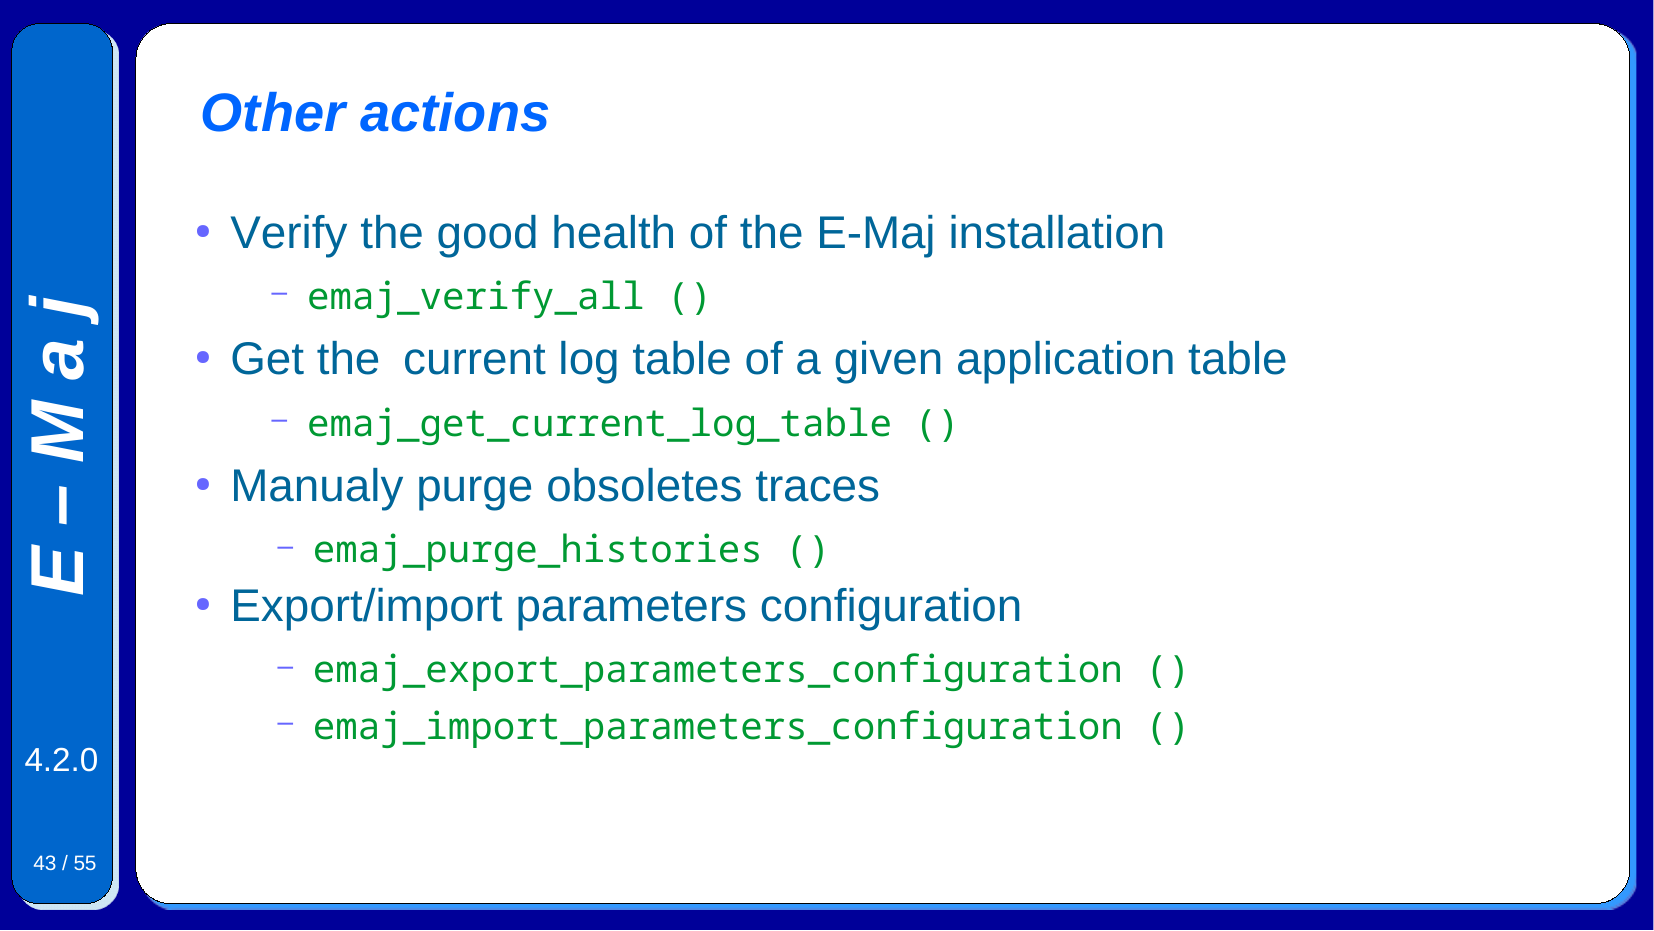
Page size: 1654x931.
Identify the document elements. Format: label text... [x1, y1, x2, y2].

list Verify the good health of the E-Maj installation emaj_verify_all () Get the current log table of a given application table emaj_get_current_log_table () Manualy purge obsoletes traces emaj_purge_histories () Export/import parameters configuration emaj_export_parameters_configuration () emaj_import_parameters_configuration () [177, 206, 1587, 827]
title Other actions [200, 34, 1575, 191]
